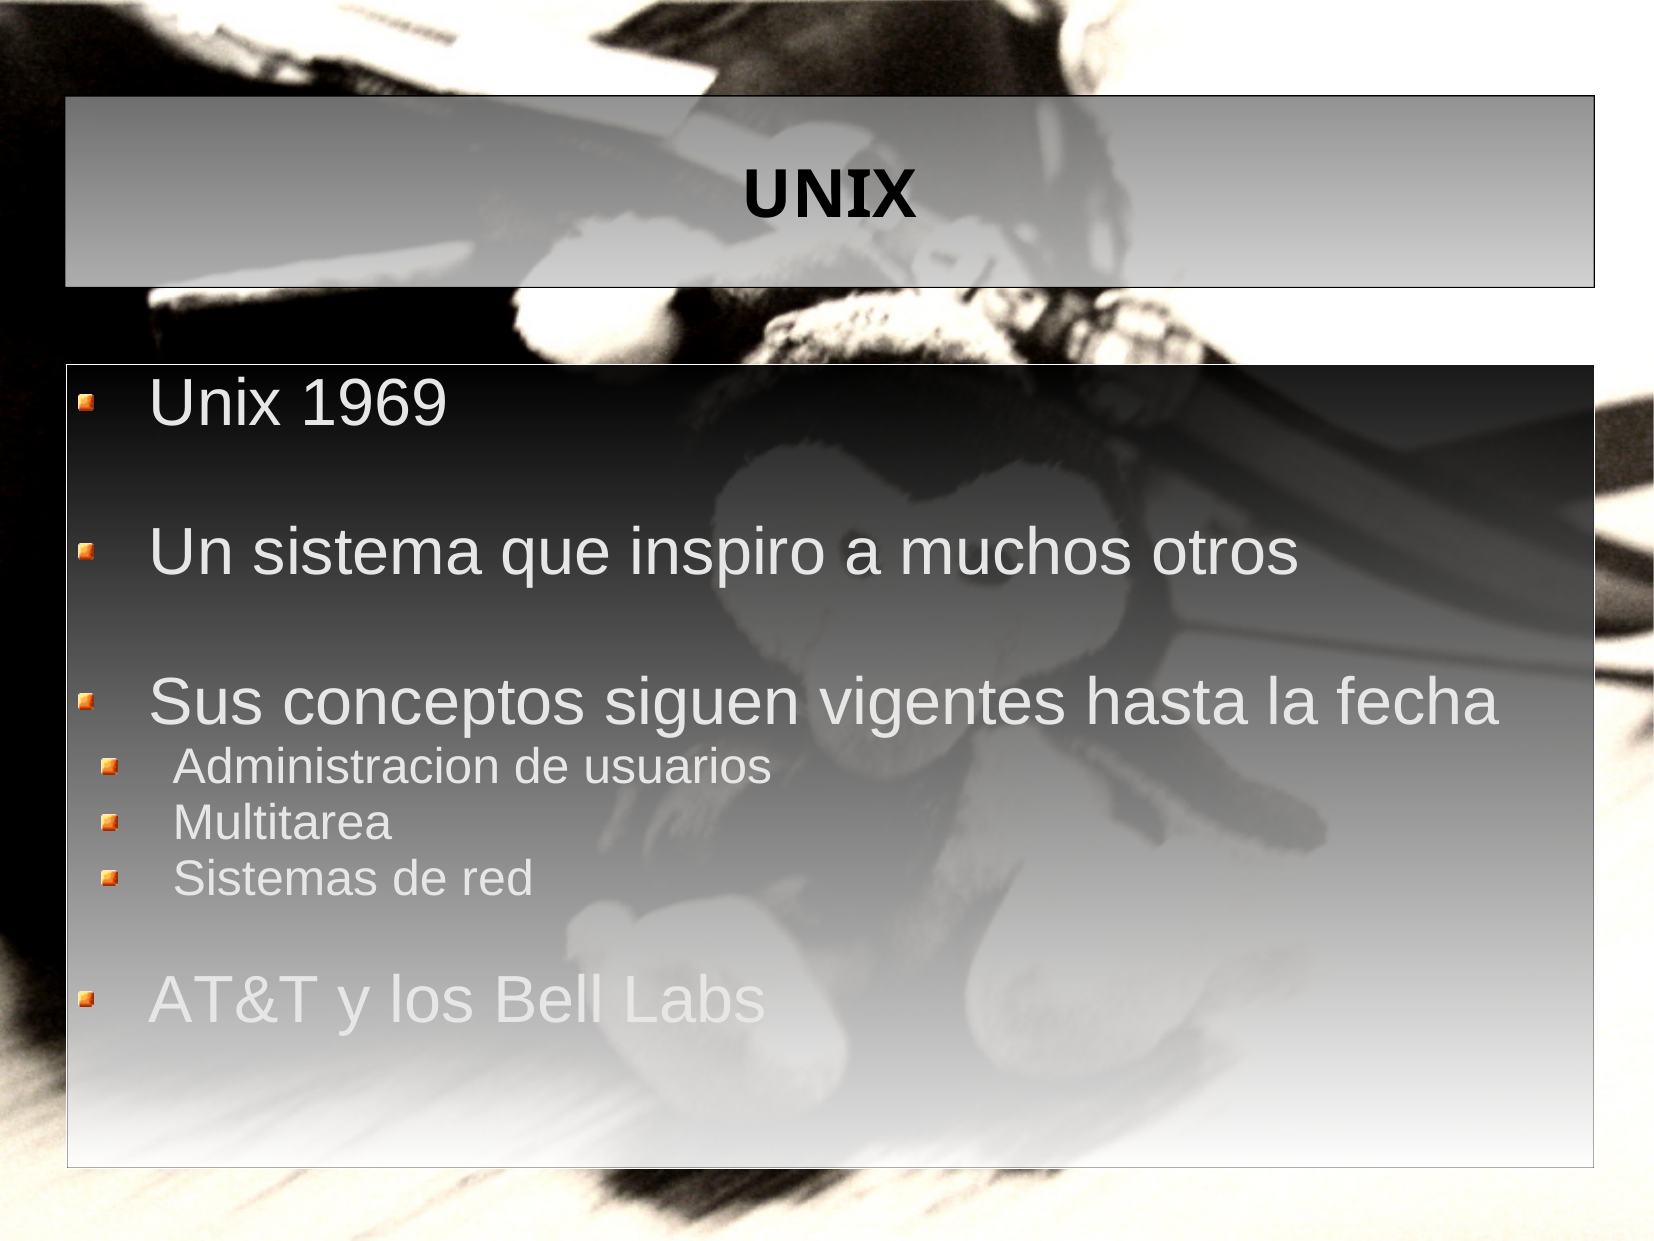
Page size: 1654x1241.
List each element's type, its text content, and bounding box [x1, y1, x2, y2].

picture [0, 0, 1654, 1241]
title UNIX [64, 95, 1595, 288]
list Unix 1969 Un sistema que inspiro a muchos otros Sus conceptos siguen vigentes hasta la fecha Administracion de usuarios Multitarea Sistemas de red AT&T y los Bell Labs [66, 364, 1595, 1169]
